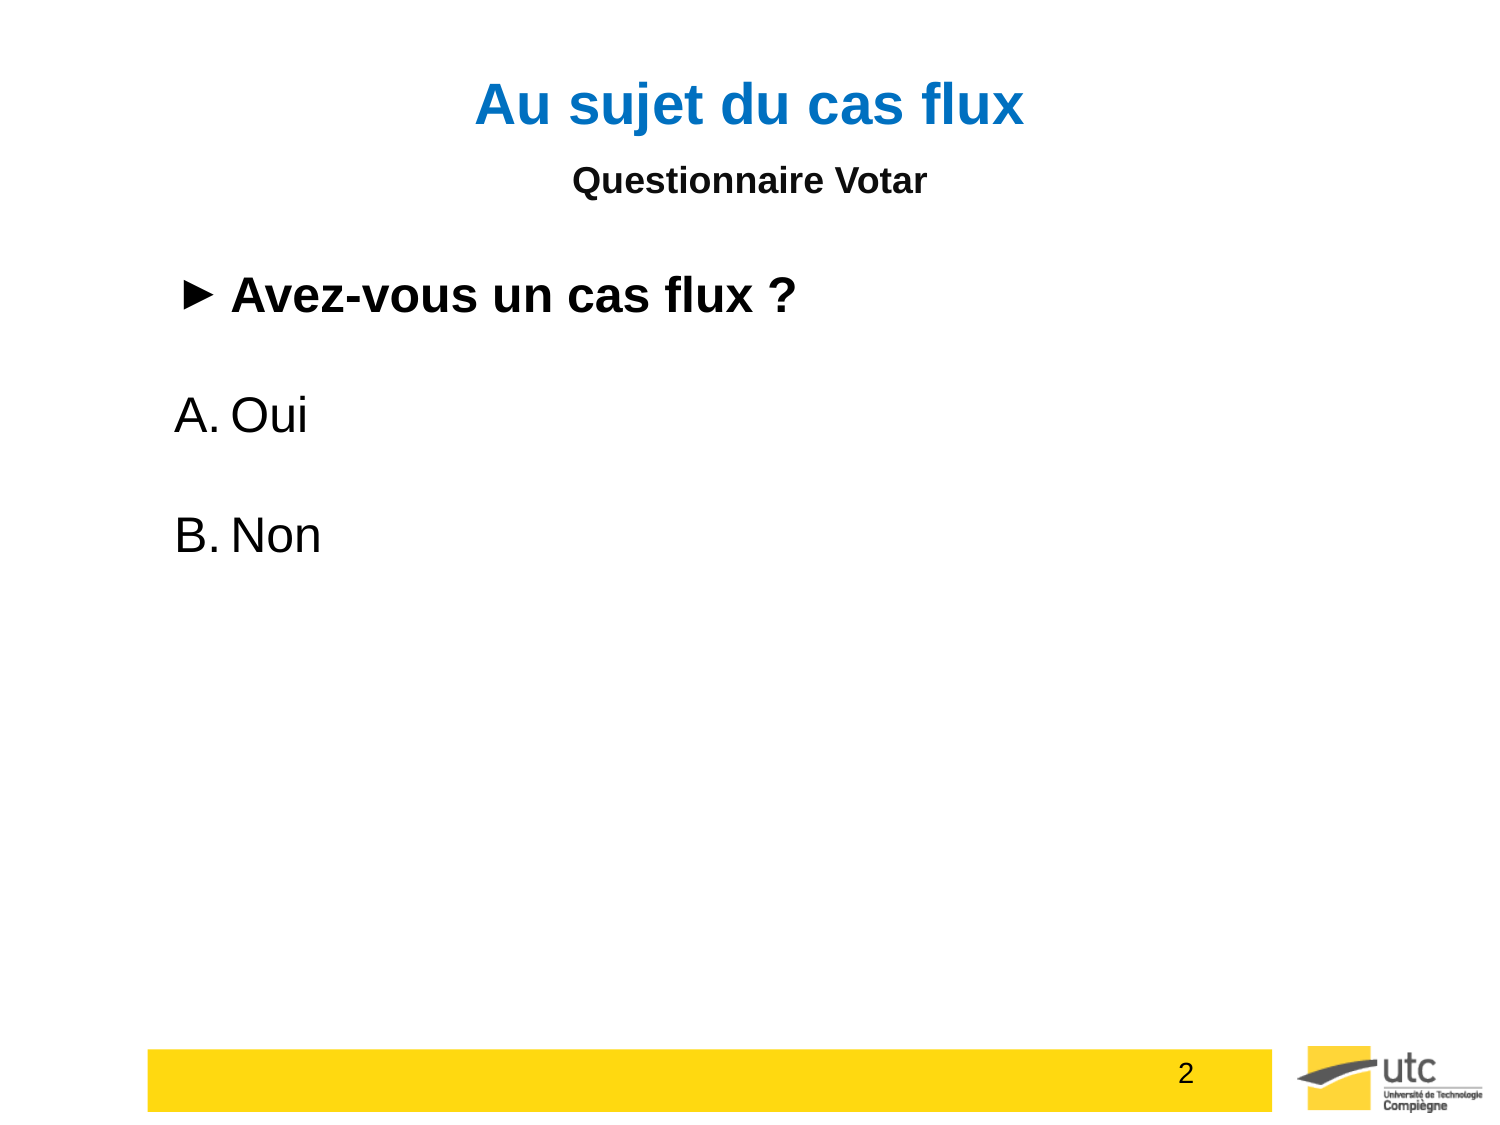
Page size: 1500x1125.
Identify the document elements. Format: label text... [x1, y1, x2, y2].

text_box Au sujet du cas flux [0, 50, 1500, 148]
picture [1297, 1046, 1483, 1113]
text_box Avez-vous un cas flux ? Oui Non [159, 254, 1270, 630]
text_box Questionnaire Votar [0, 148, 1500, 209]
